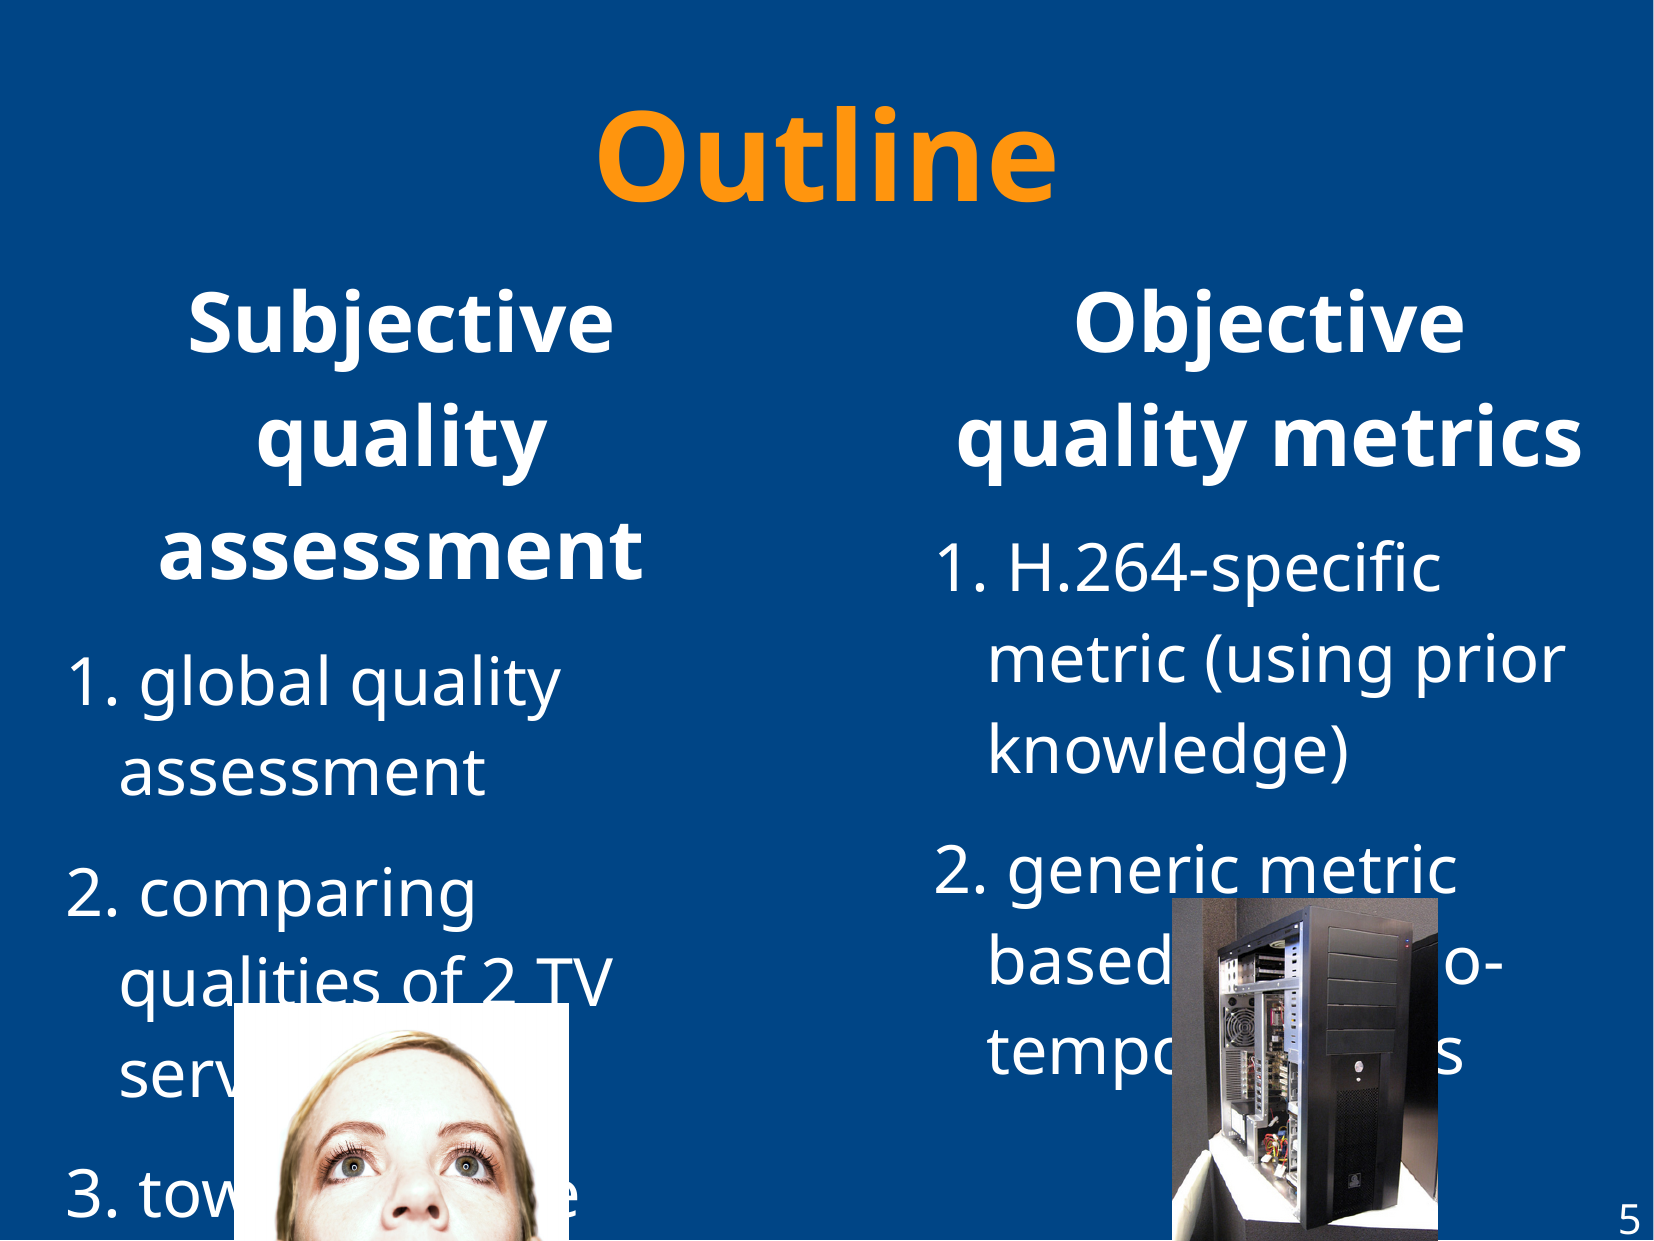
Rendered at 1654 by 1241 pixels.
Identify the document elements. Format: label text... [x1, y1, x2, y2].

list Objective quality metrics 1. H.264-specific metric (using prior knowledge) 2. generic metric based on spatio-temporal tubes [915, 263, 1625, 967]
picture [234, 1003, 569, 1241]
picture [1172, 898, 1438, 1241]
title Outline [82, 49, 1571, 257]
list Subjective quality assessment 1. global quality assessment 2. comparing qualities of 2 TV services 3. towards a fine quality measurement [47, 263, 756, 997]
